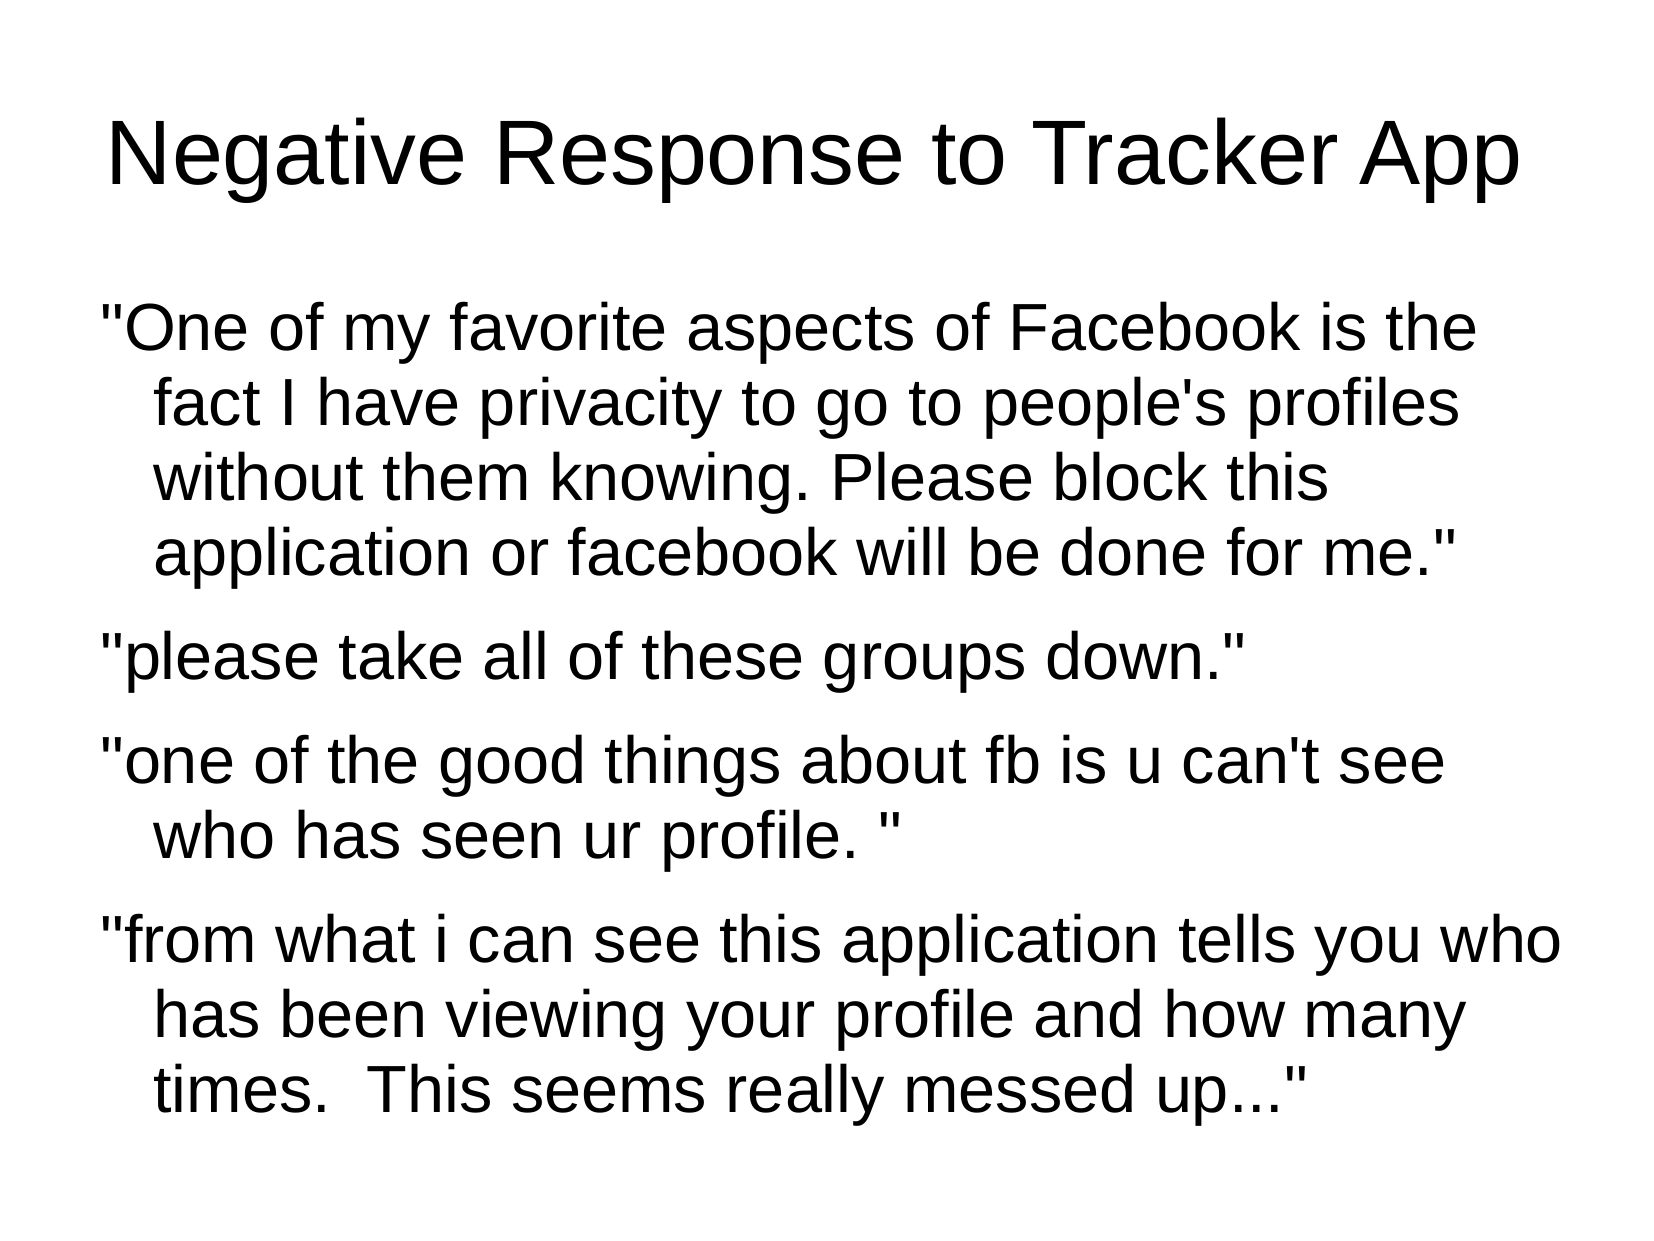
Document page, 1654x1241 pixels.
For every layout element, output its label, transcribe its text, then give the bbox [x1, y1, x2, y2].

title Negative Response to Tracker App [82, 49, 1571, 257]
list "One of my favorite aspects of Facebook is the fact I have privacity to go to people's profiles without them knowing. Please block this application or facebook will be done for me." "please take all of these groups down." "one of the good things about fb is u can't see who has seen ur profile. " "from what i can see this application tells you who has been viewing your profile and how many times. This seems really messed up..." [82, 290, 1571, 1129]
